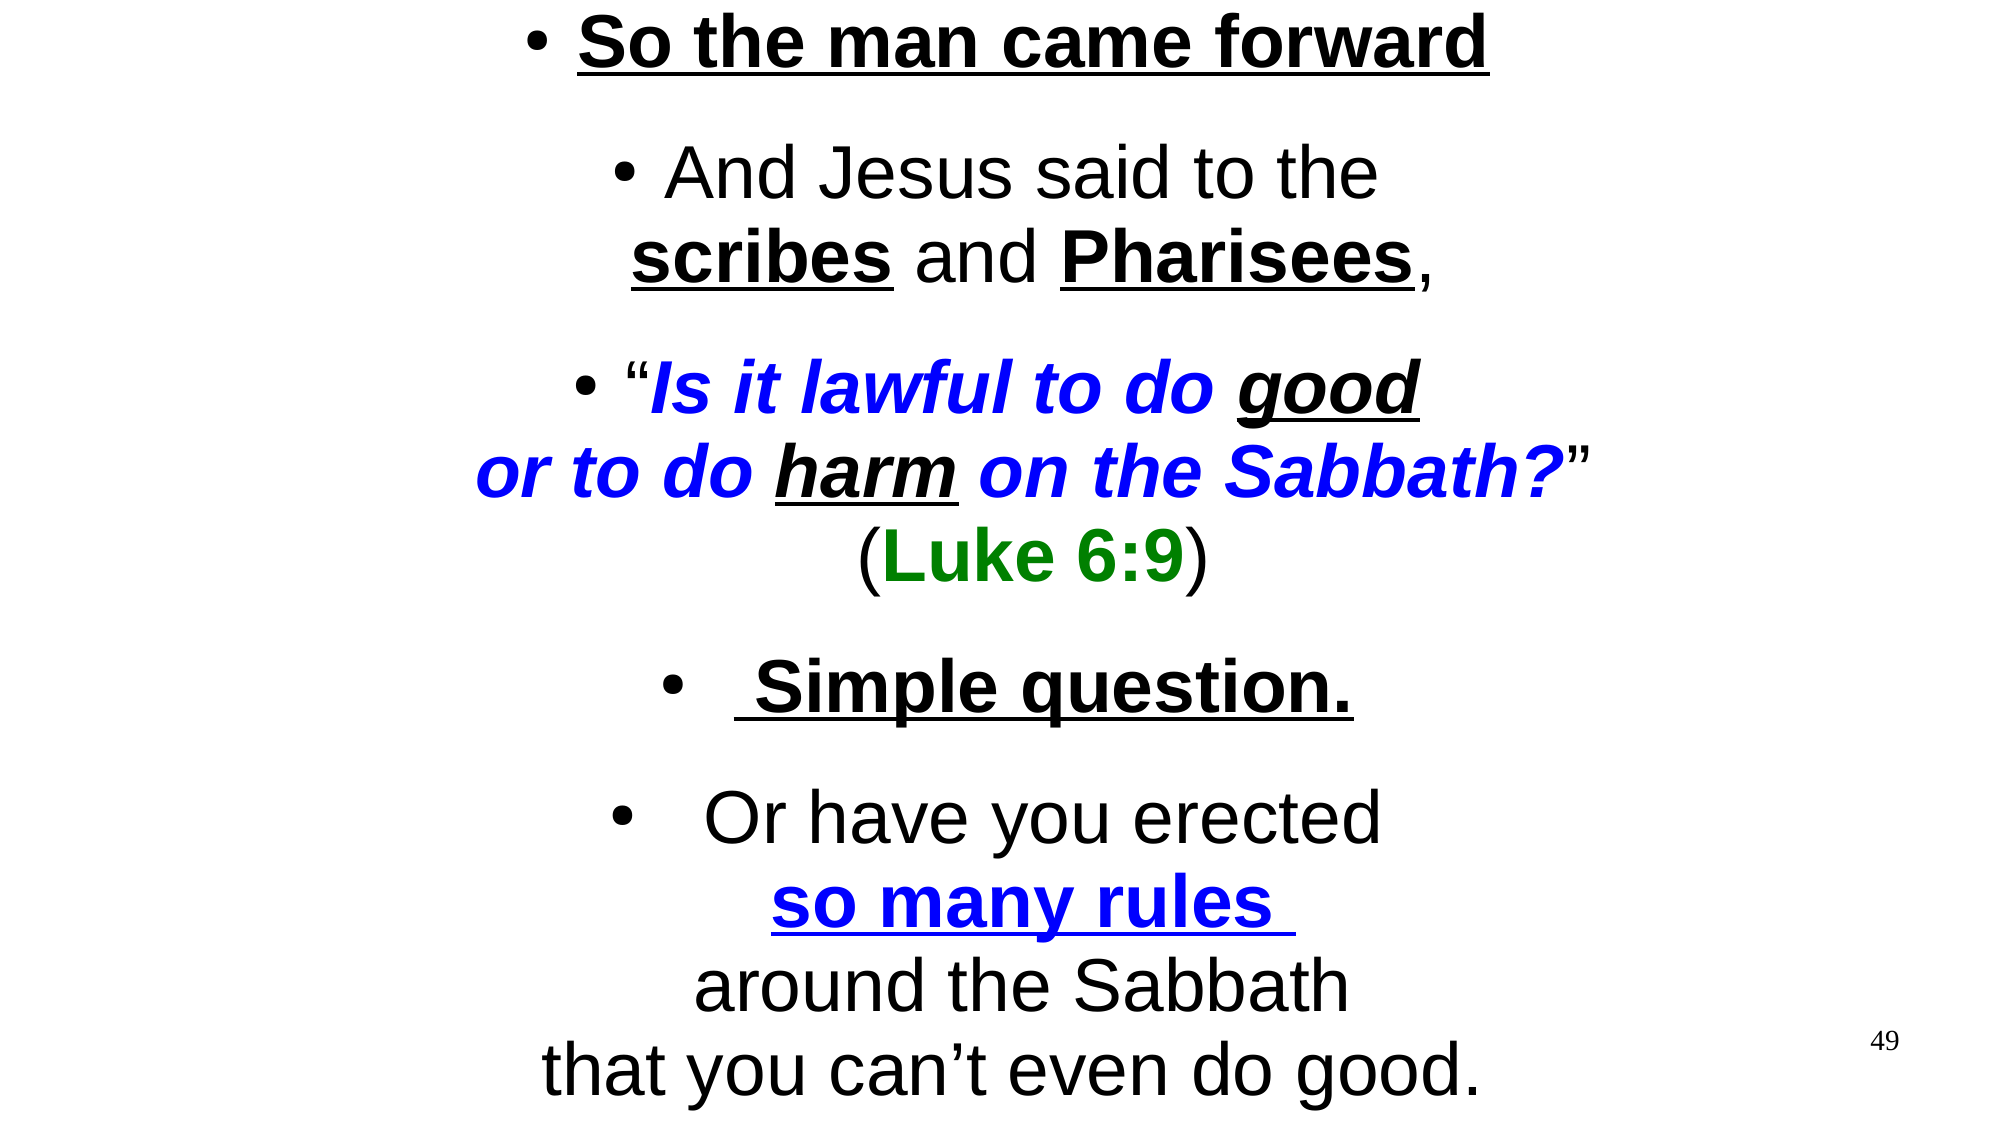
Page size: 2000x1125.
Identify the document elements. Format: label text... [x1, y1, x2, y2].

list So the man came forward And Jesus said to the scribes and Pharisees, “Is it lawful to do good or to do harm on the Sabbath?” (Luke 6:9) Simple question. Or have you erected so many rules around the Sabbath that you can’t even do good. [0, 0, 1996, 1123]
